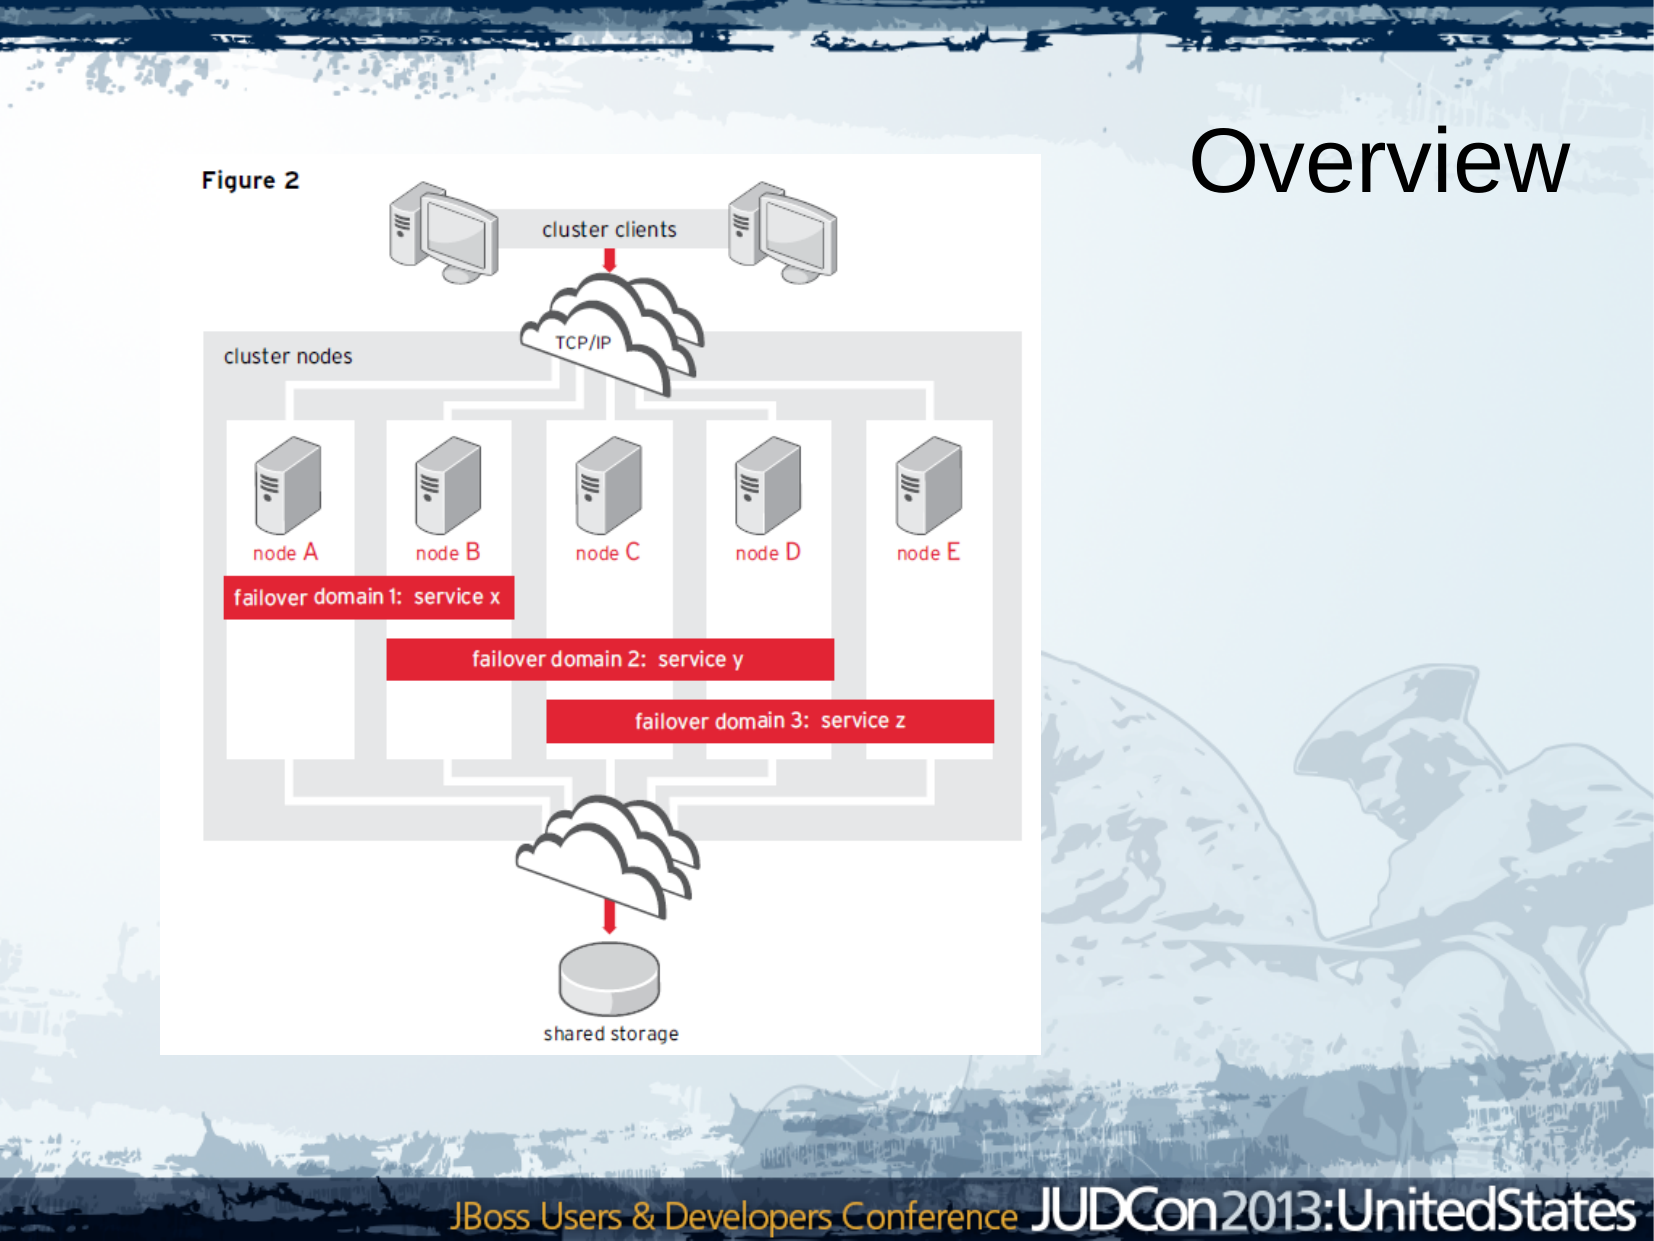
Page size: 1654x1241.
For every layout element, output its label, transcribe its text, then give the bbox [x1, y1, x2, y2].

title Overview [82, 67, 1571, 255]
picture [0, 0, 1654, 1241]
